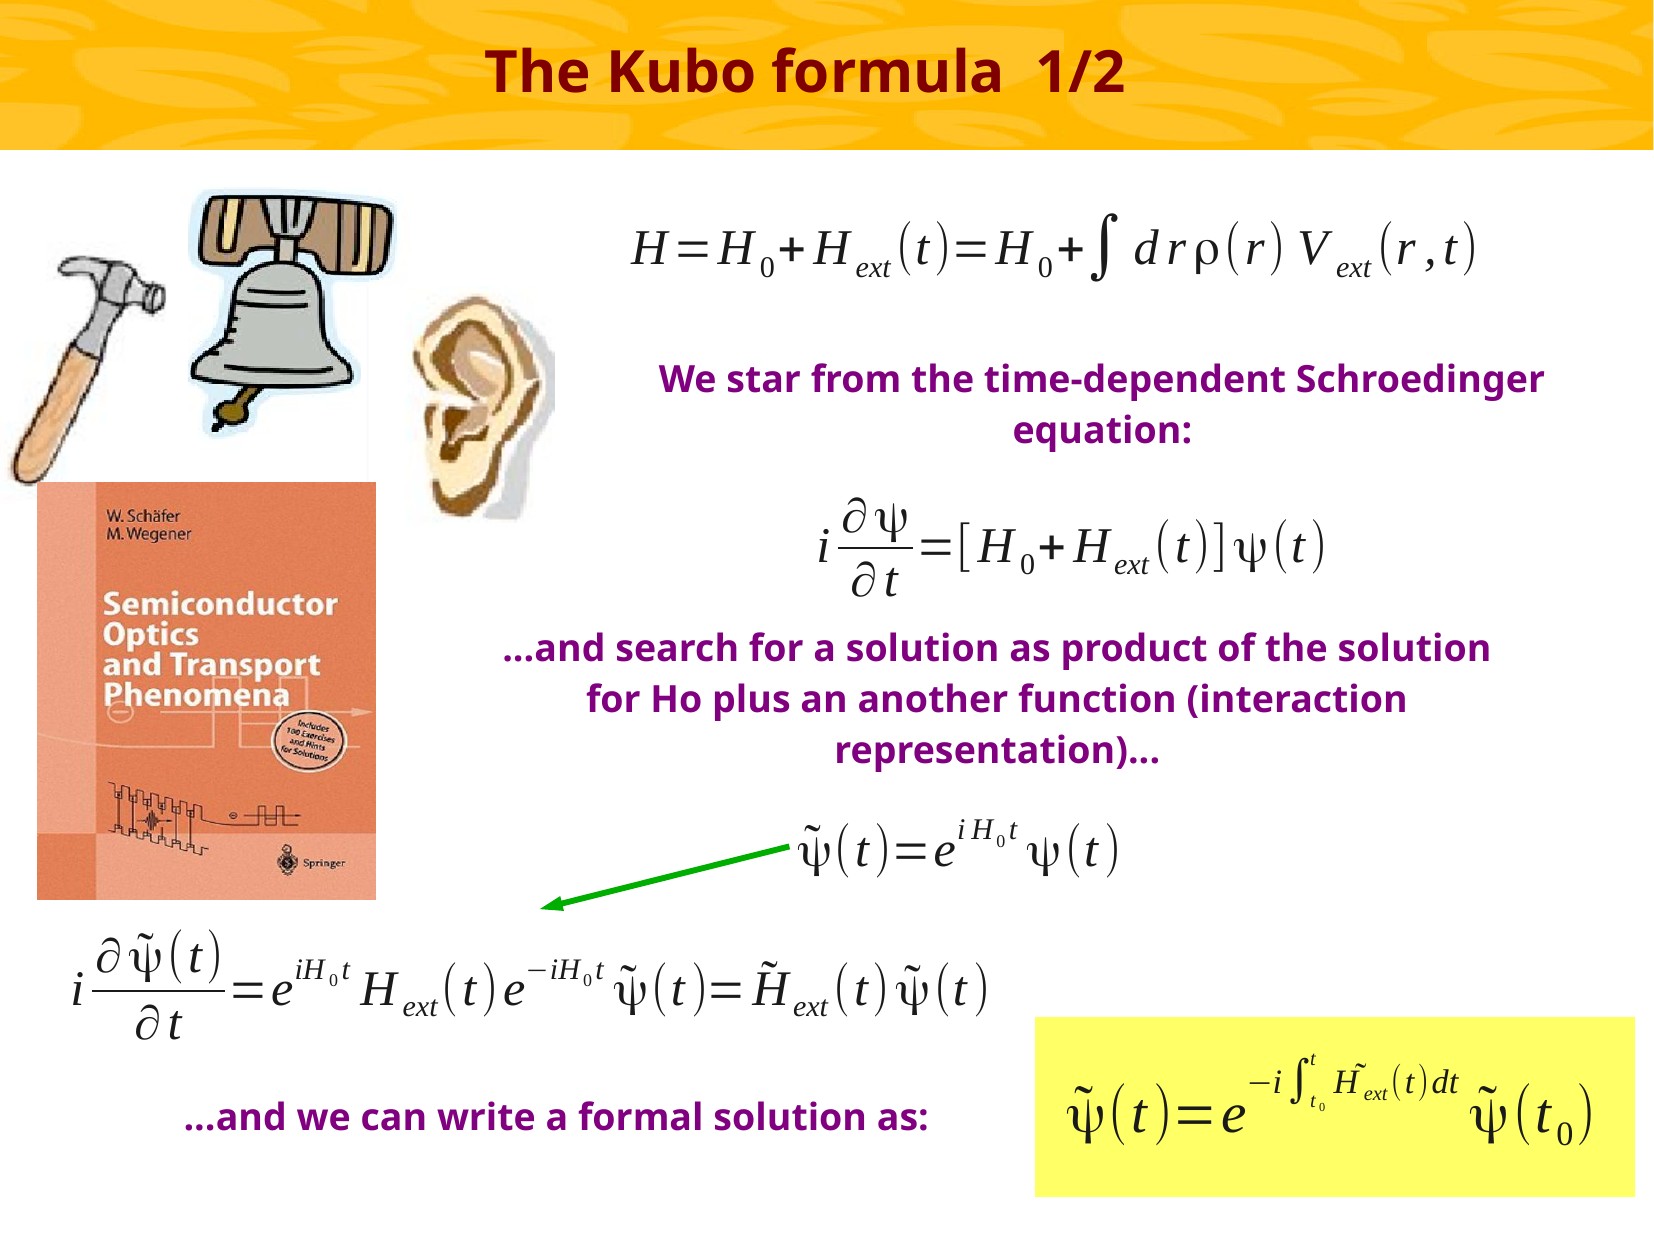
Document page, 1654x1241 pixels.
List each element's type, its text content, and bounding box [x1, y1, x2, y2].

picture [0, 0, 1654, 150]
chart [621, 210, 1486, 286]
chart [789, 812, 1128, 880]
chart [64, 927, 997, 1051]
chart [810, 495, 1334, 608]
text_box [1035, 1016, 1636, 1197]
text_box We star from the time-dependent Schroedinger equation: [570, 345, 1636, 483]
chart [1056, 1047, 1602, 1153]
picture [0, 187, 555, 901]
text_box ...and search for a solution as product of the solution for Ho plus an another function (interaction representation)... [465, 613, 1531, 813]
text_box The Kubo formula 1/2 [53, 23, 1558, 134]
text_box ...and we can write a formal solution as: [18, 1082, 1096, 1160]
